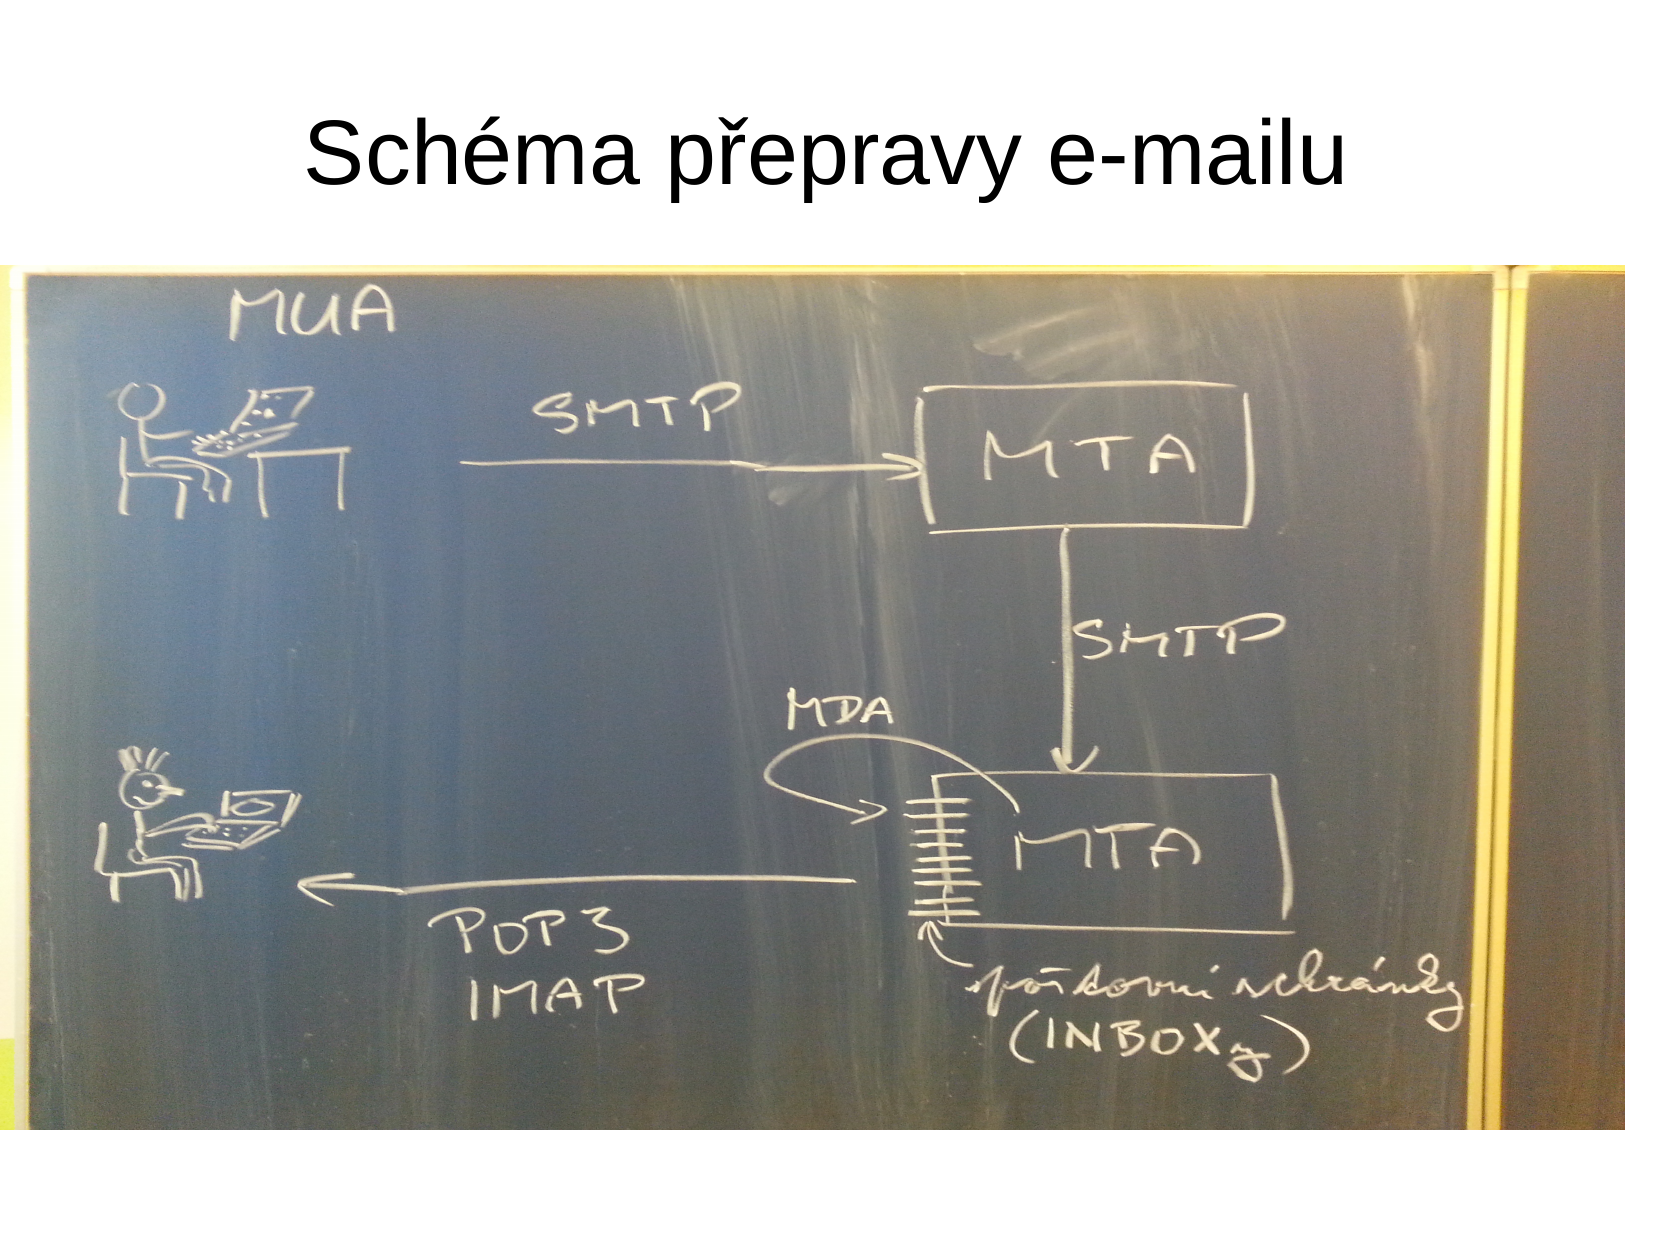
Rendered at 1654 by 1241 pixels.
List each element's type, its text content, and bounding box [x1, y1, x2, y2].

picture [0, 265, 1625, 1130]
title Schéma přepravy e-mailu [82, 49, 1571, 257]
